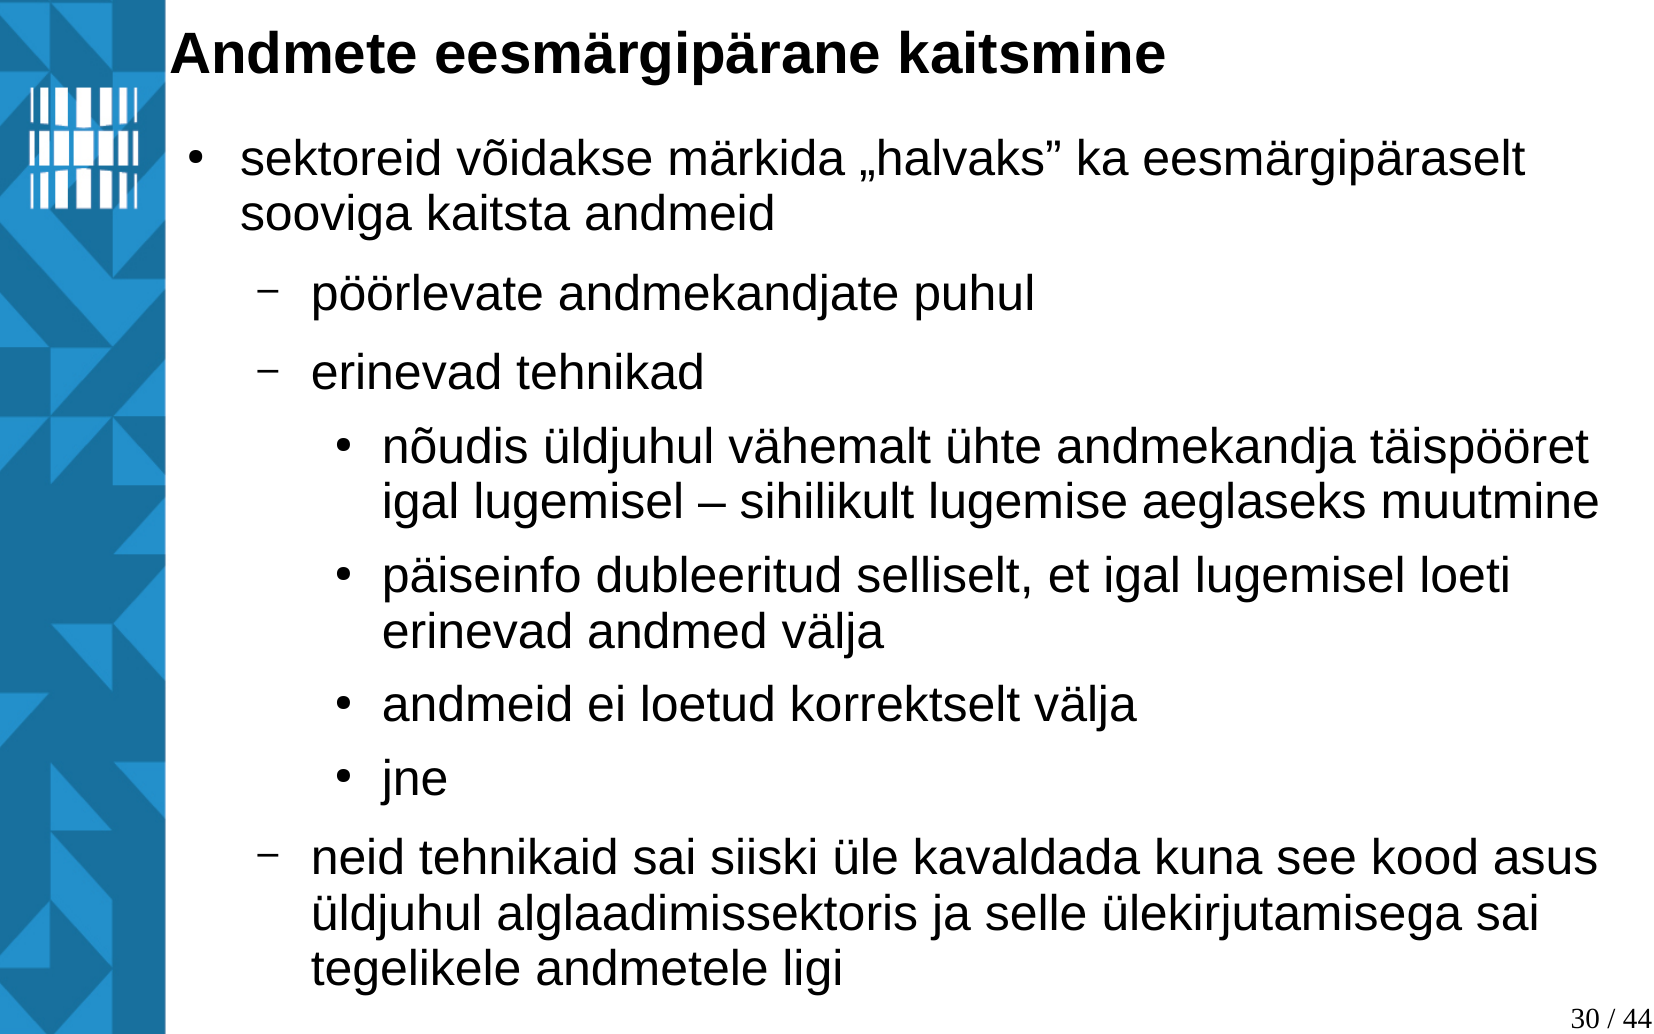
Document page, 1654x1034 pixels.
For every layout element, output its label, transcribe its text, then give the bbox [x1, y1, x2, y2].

list sektoreid võidakse märkida „halvaks” ka eesmärgipäraselt sooviga kaitsta andmeid pöörlevate andmekandjate puhul erinevad tehnikad nõudis üldjuhul vähemalt ühte andmekandja täispööret igal lugemisel – sihilikult lugemise aeglaseks muutmine päiseinfo dubleeritud selliselt, et igal lugemisel loeti erinevad andmed välja andmeid ei loetud korrektselt välja jne neid tehnikaid sai siiski üle kavaldada kuna see kood asus üldjuhul alglaadimissektoris ja selle ülekirjutamisega sai tegelikele andmetele ligi [169, 129, 1630, 997]
title Andmete eesmärgipärane kaitsmine [169, 11, 1571, 95]
